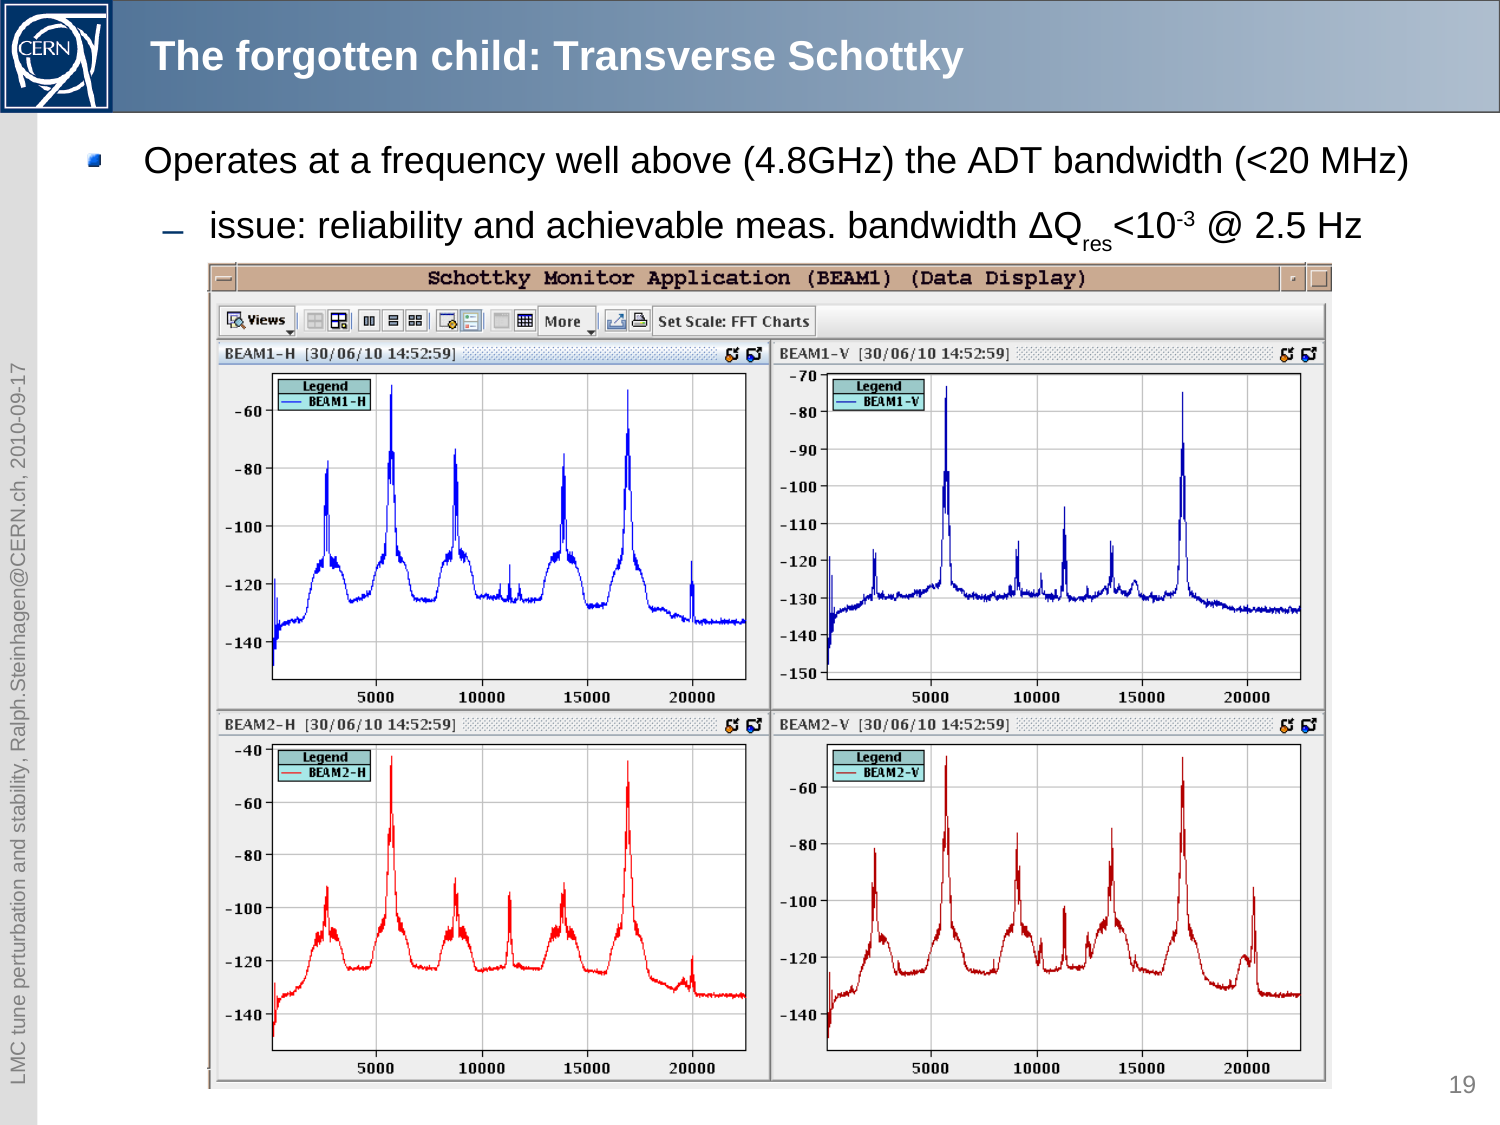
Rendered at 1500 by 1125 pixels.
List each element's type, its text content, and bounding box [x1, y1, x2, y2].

picture [207, 262, 1332, 1089]
picture [0, 0, 113, 113]
title The forgotten child: Transverse Schottky [150, 7, 1201, 106]
list Operates at a frequency well above (4.8GHz) the ADT bandwidth (<20 MHz) issue: reliability and achievable meas. bandwidth ΔQres<10-3 @ 2.5 Hz [87, 137, 1438, 1016]
